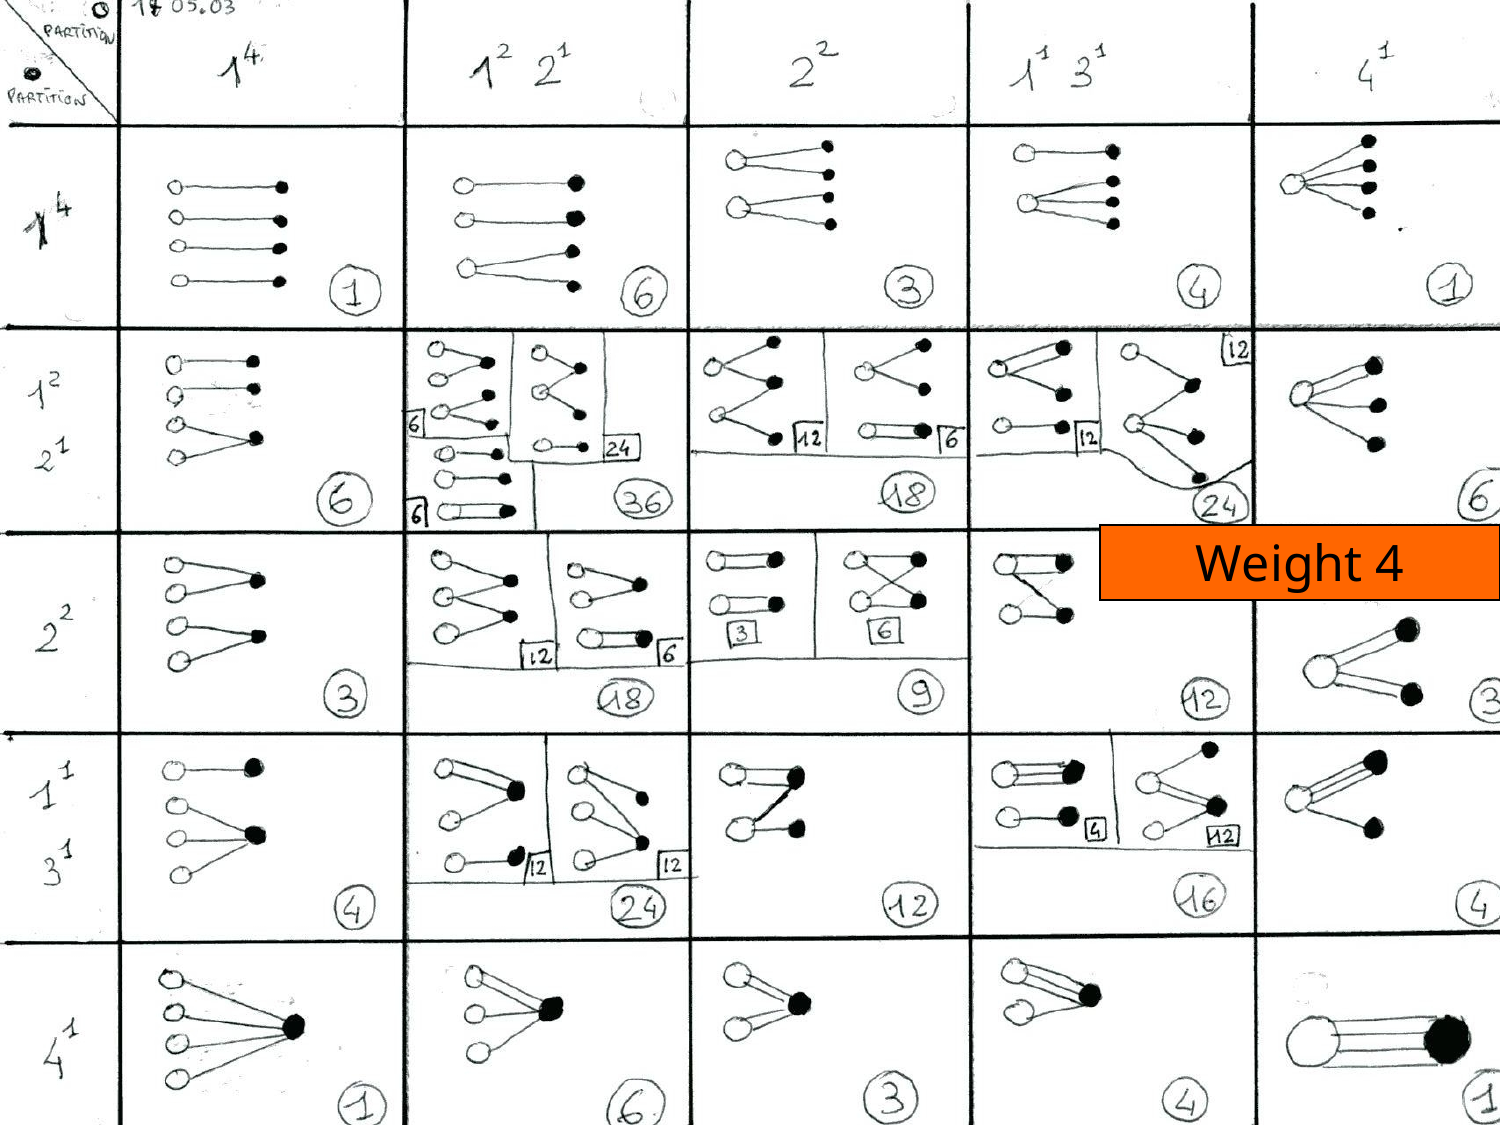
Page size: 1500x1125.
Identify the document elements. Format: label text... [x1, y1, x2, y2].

text_box Weight 4 [1099, 525, 1500, 601]
picture [0, 0, 1500, 1125]
